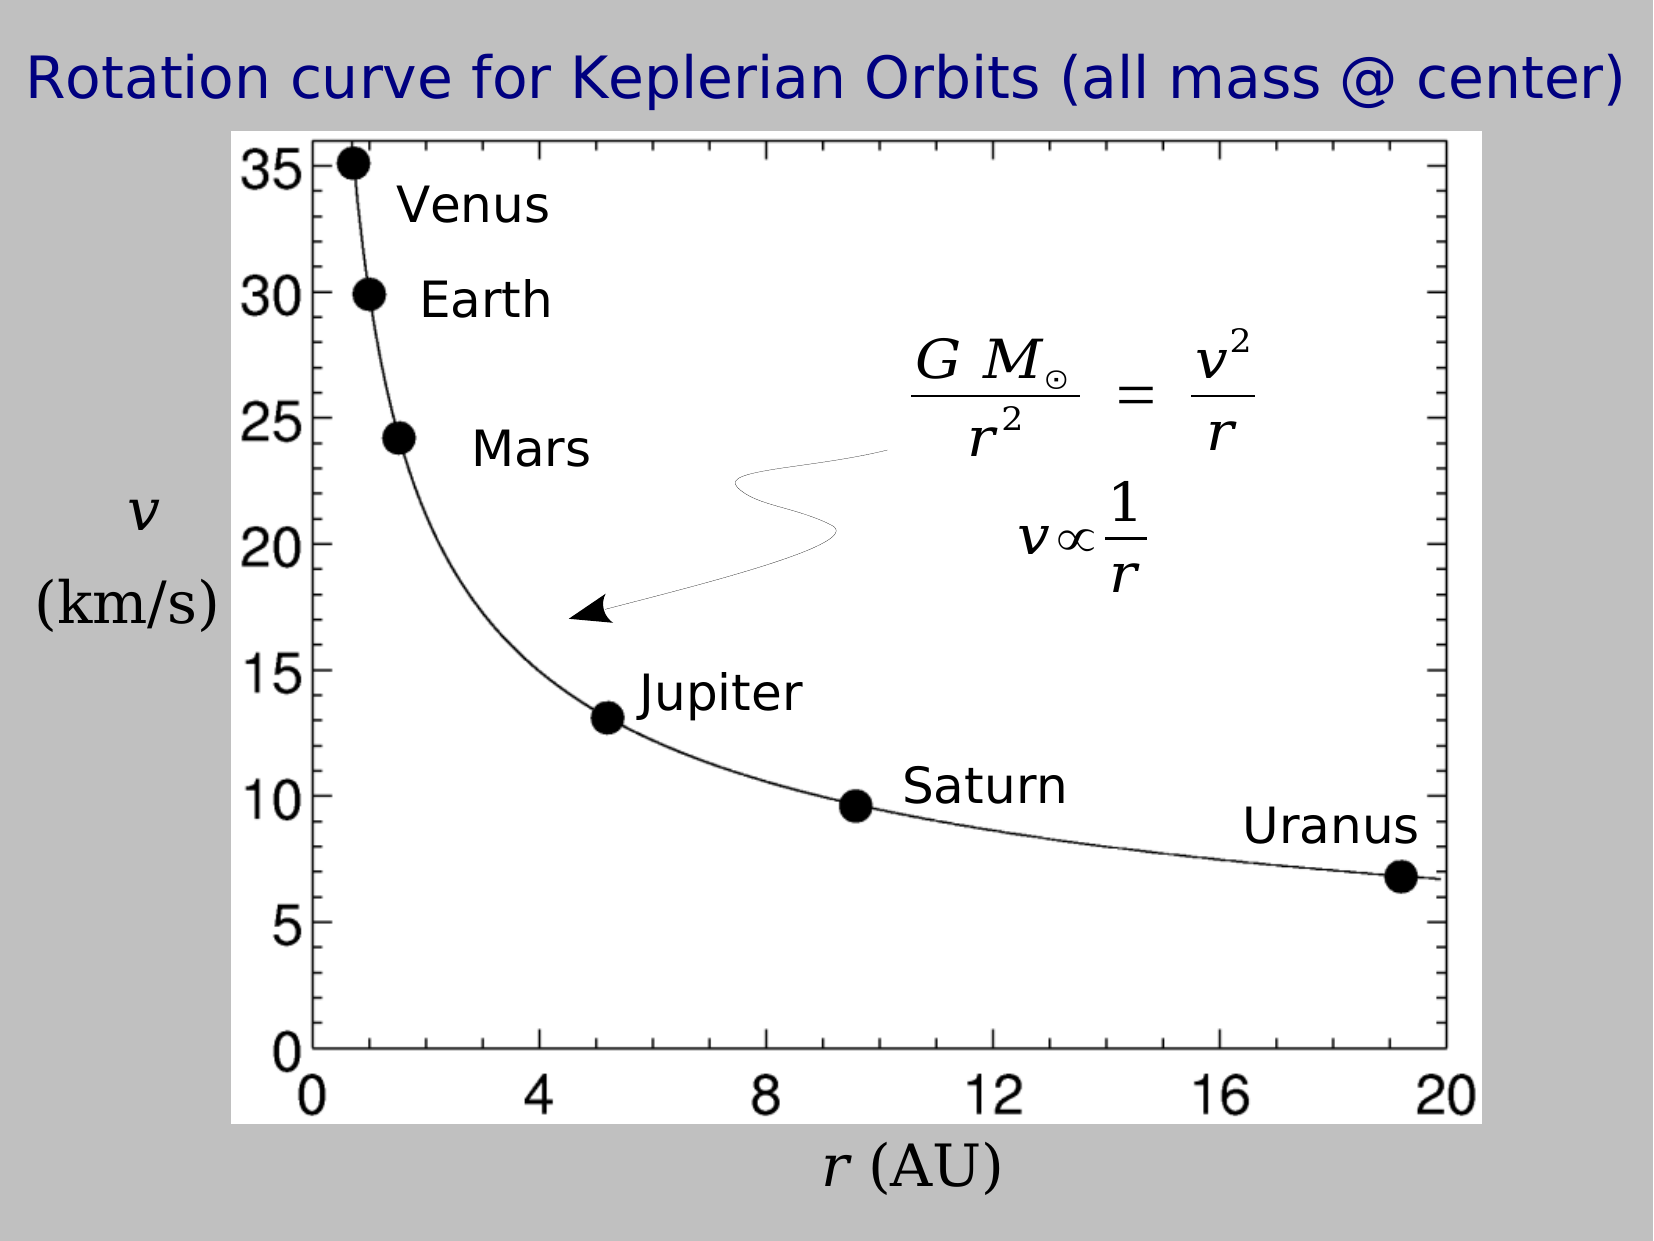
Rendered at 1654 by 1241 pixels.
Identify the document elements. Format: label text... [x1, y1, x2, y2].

picture [231, 131, 1482, 1124]
text_box Earth [404, 263, 566, 337]
text_box r (AU) [807, 1124, 1019, 1214]
text_box Jupiter [625, 656, 815, 730]
text_box Saturn [887, 749, 1080, 823]
text_box Mars [456, 412, 604, 486]
text_box v [113, 468, 176, 558]
chart [902, 321, 1264, 606]
text_box Rotation curve for Keplerian Orbits (all mass @ center) [10, 37, 1643, 121]
text_box (km/s) [19, 562, 232, 652]
text_box Venus [381, 168, 563, 242]
text_box Uranus [1228, 789, 1432, 863]
